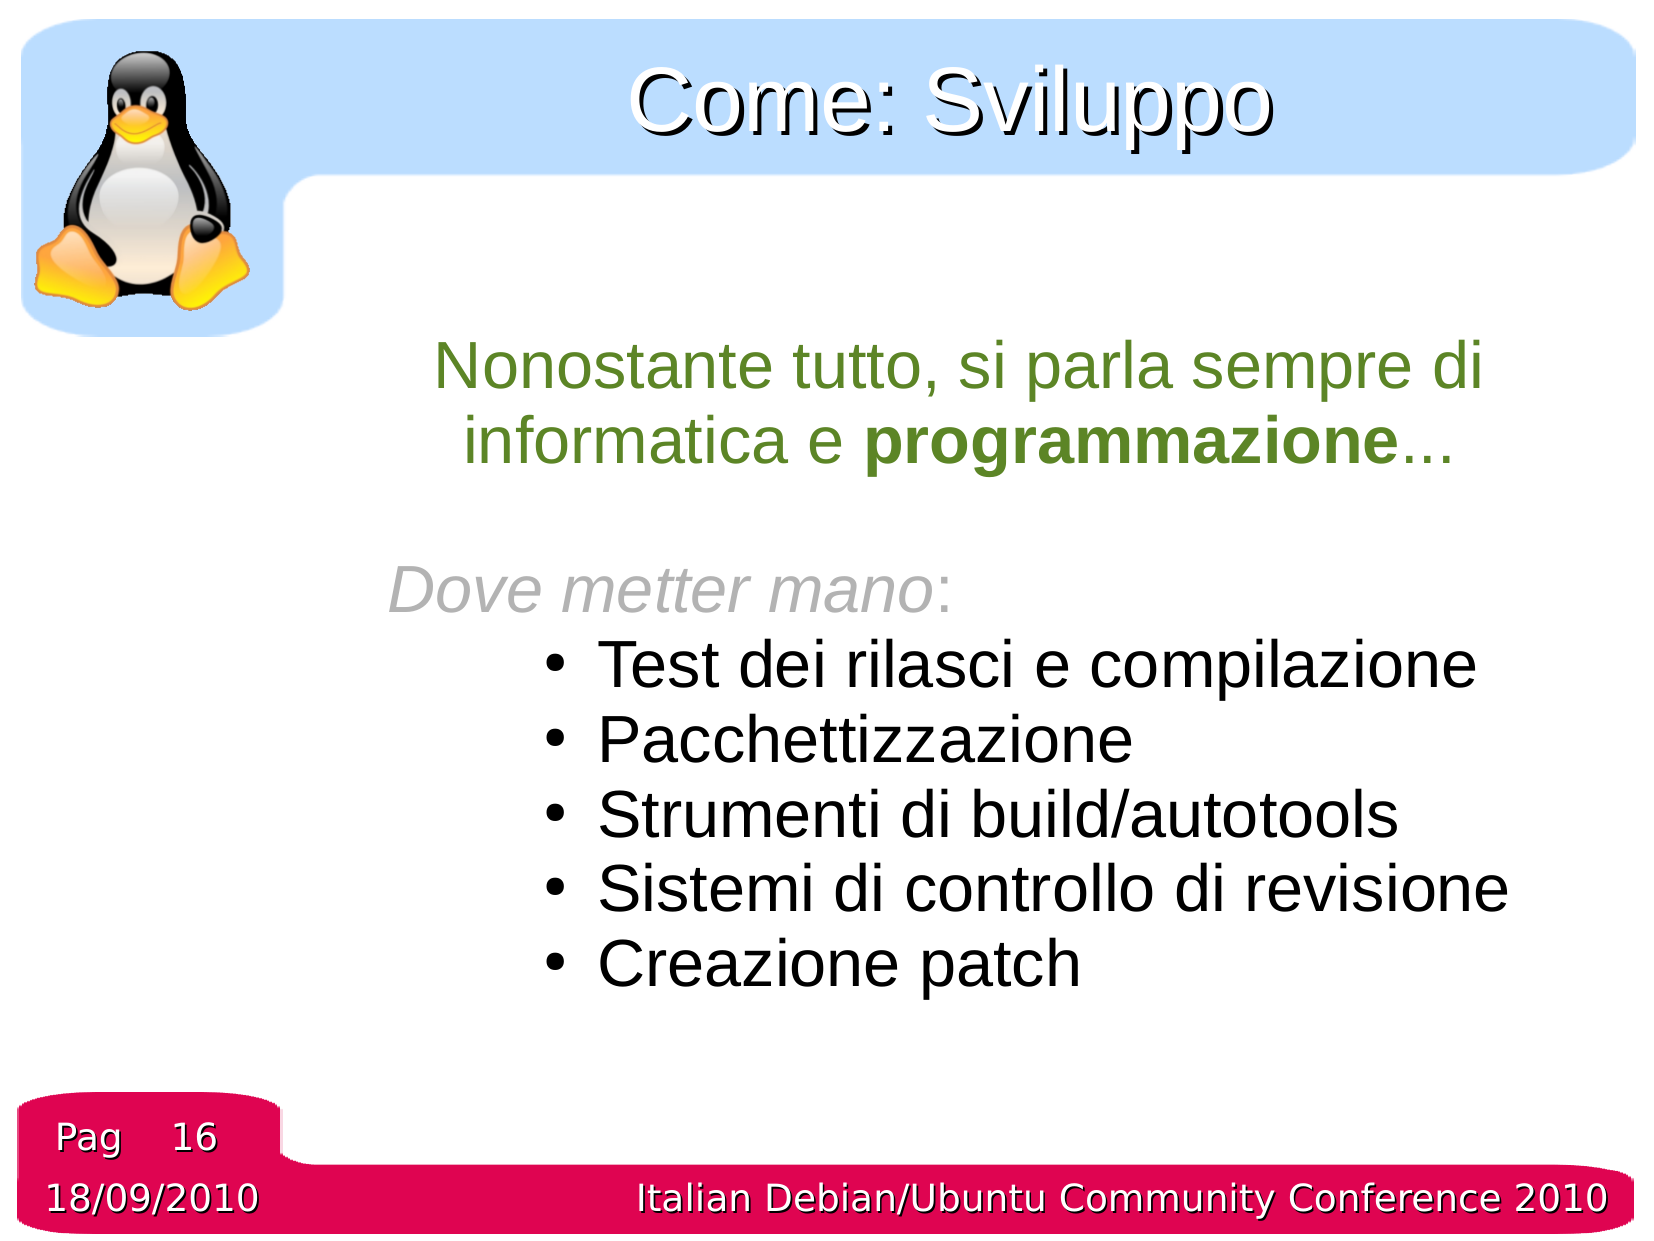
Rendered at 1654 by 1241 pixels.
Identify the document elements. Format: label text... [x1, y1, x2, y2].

picture [284, 1092, 1634, 1234]
picture [17, 1092, 295, 1234]
text_box Italian Debian/Ubuntu Community Conference 2010 [621, 1169, 1625, 1241]
text_box 18/09/2010 [29, 1169, 284, 1241]
title Come: Sviluppo [265, 3, 1636, 196]
picture [21, 19, 1636, 337]
subtitle Nonostante tutto, si parla sempre di informatica e programmazione... Dove metter mano: Test dei rilasci e compilazione Pacchettizzazione Strumenti di build/autotools Sistemi di controllo di revisione Creazione patch [295, 206, 1625, 1123]
text_box Pag <numero> [41, 1108, 394, 1182]
